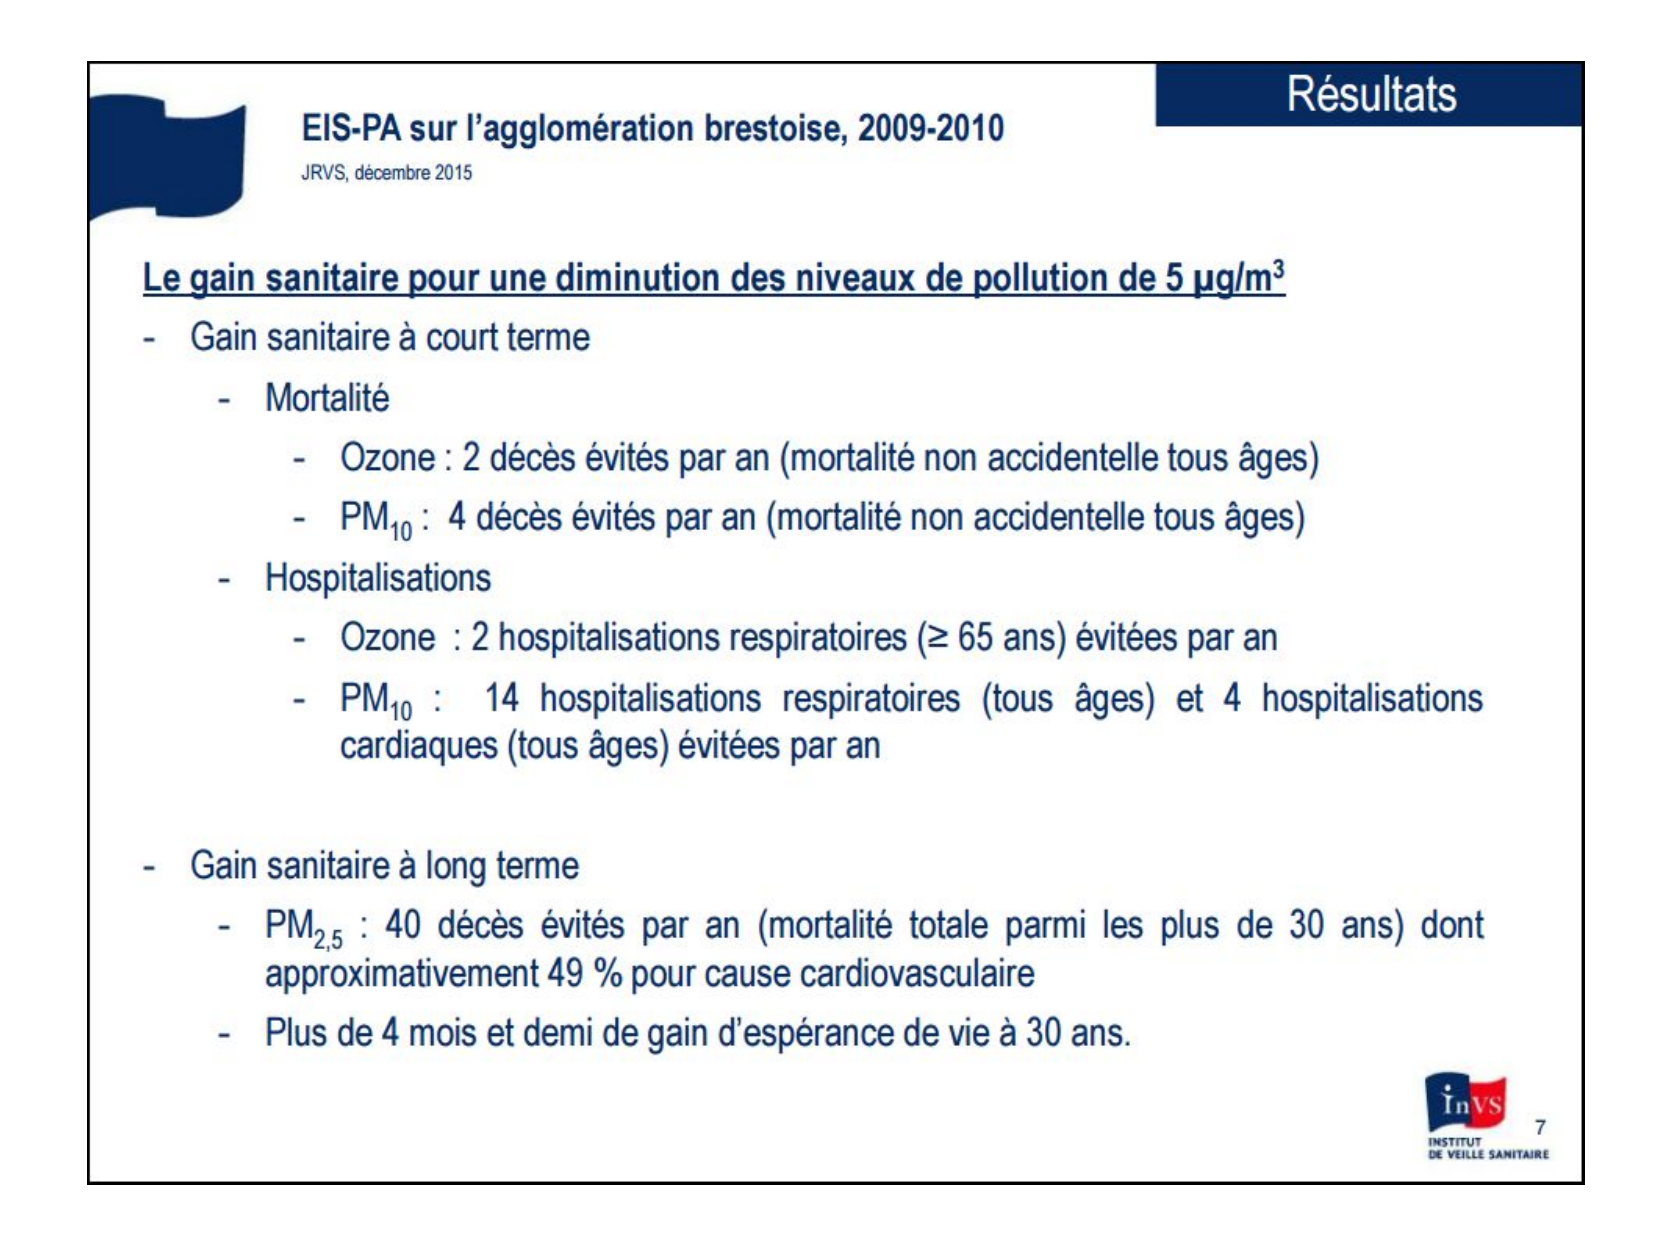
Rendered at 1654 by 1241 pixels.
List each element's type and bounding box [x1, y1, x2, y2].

picture [87, 61, 1585, 1185]
